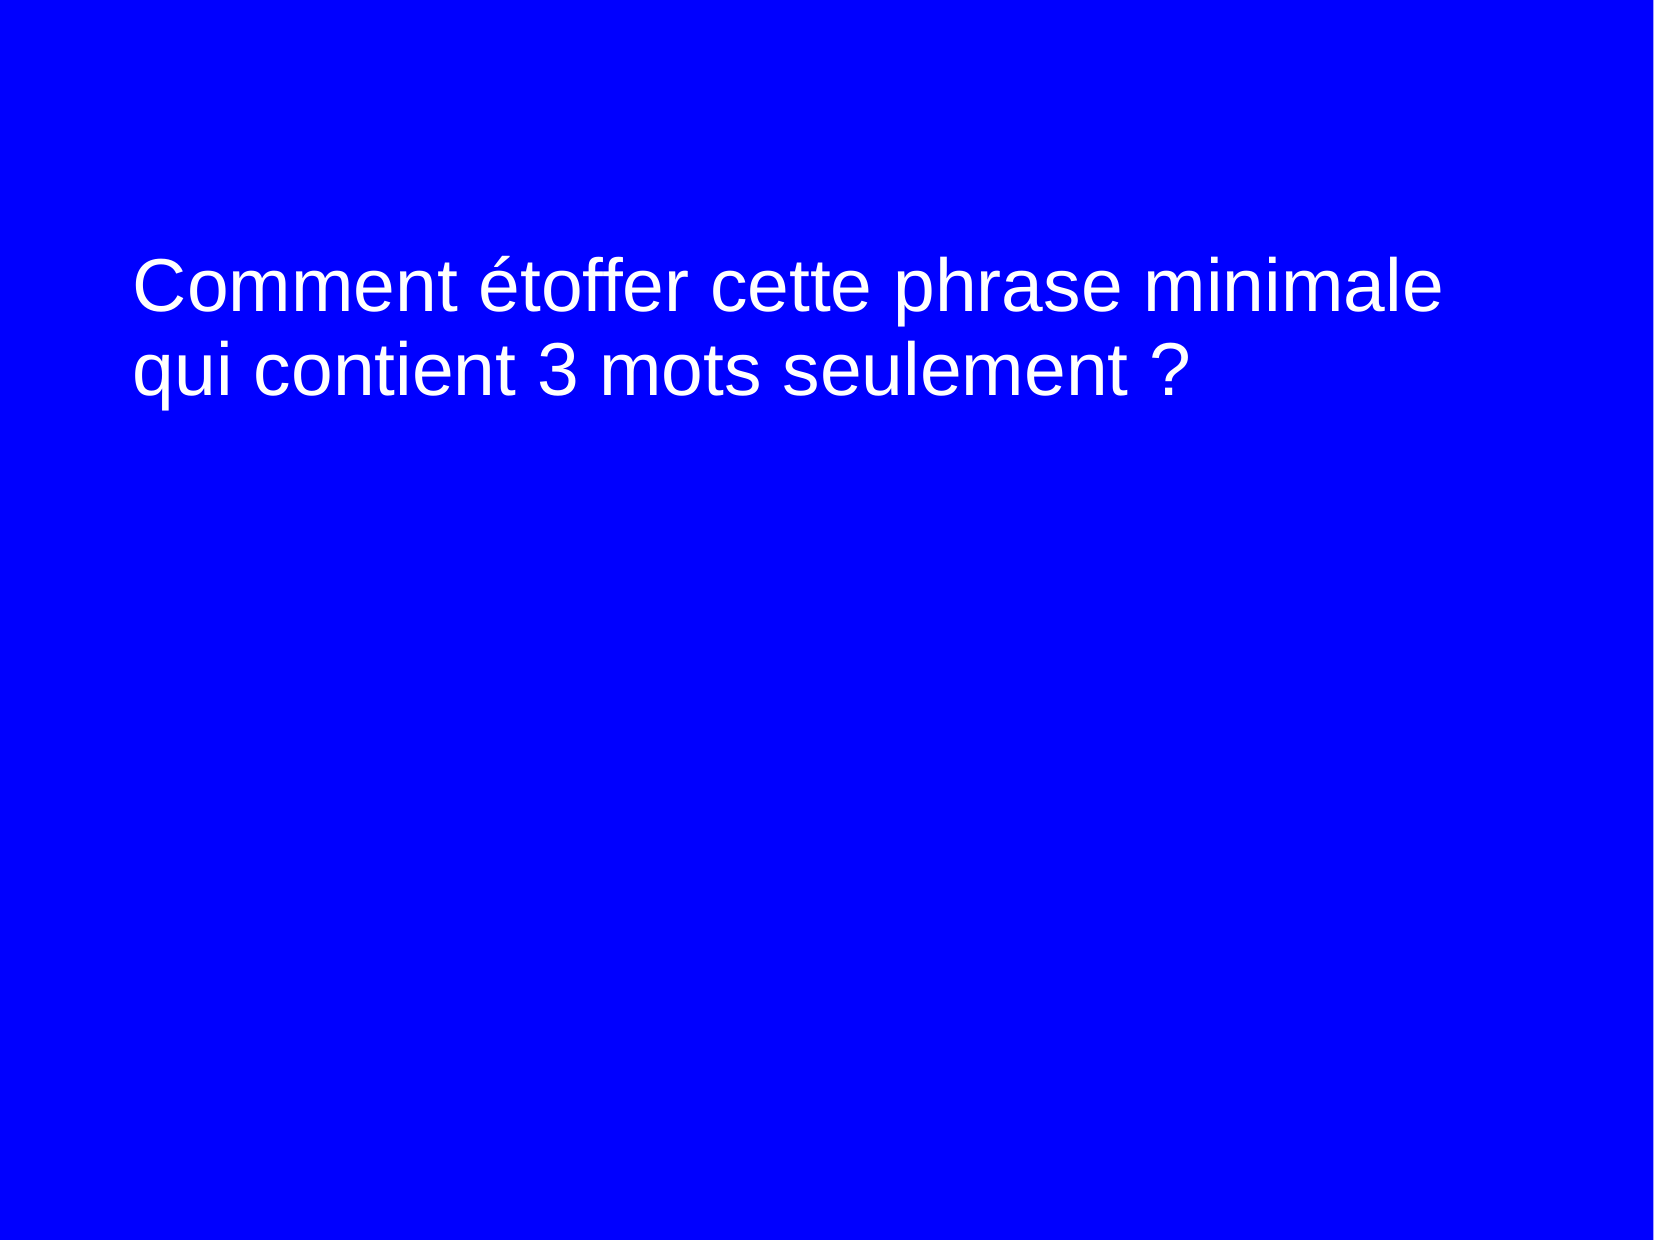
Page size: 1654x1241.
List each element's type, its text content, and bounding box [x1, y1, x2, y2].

text_box Comment étoffer cette phrase minimale qui contient 3 mots seulement ? [118, 236, 1477, 419]
